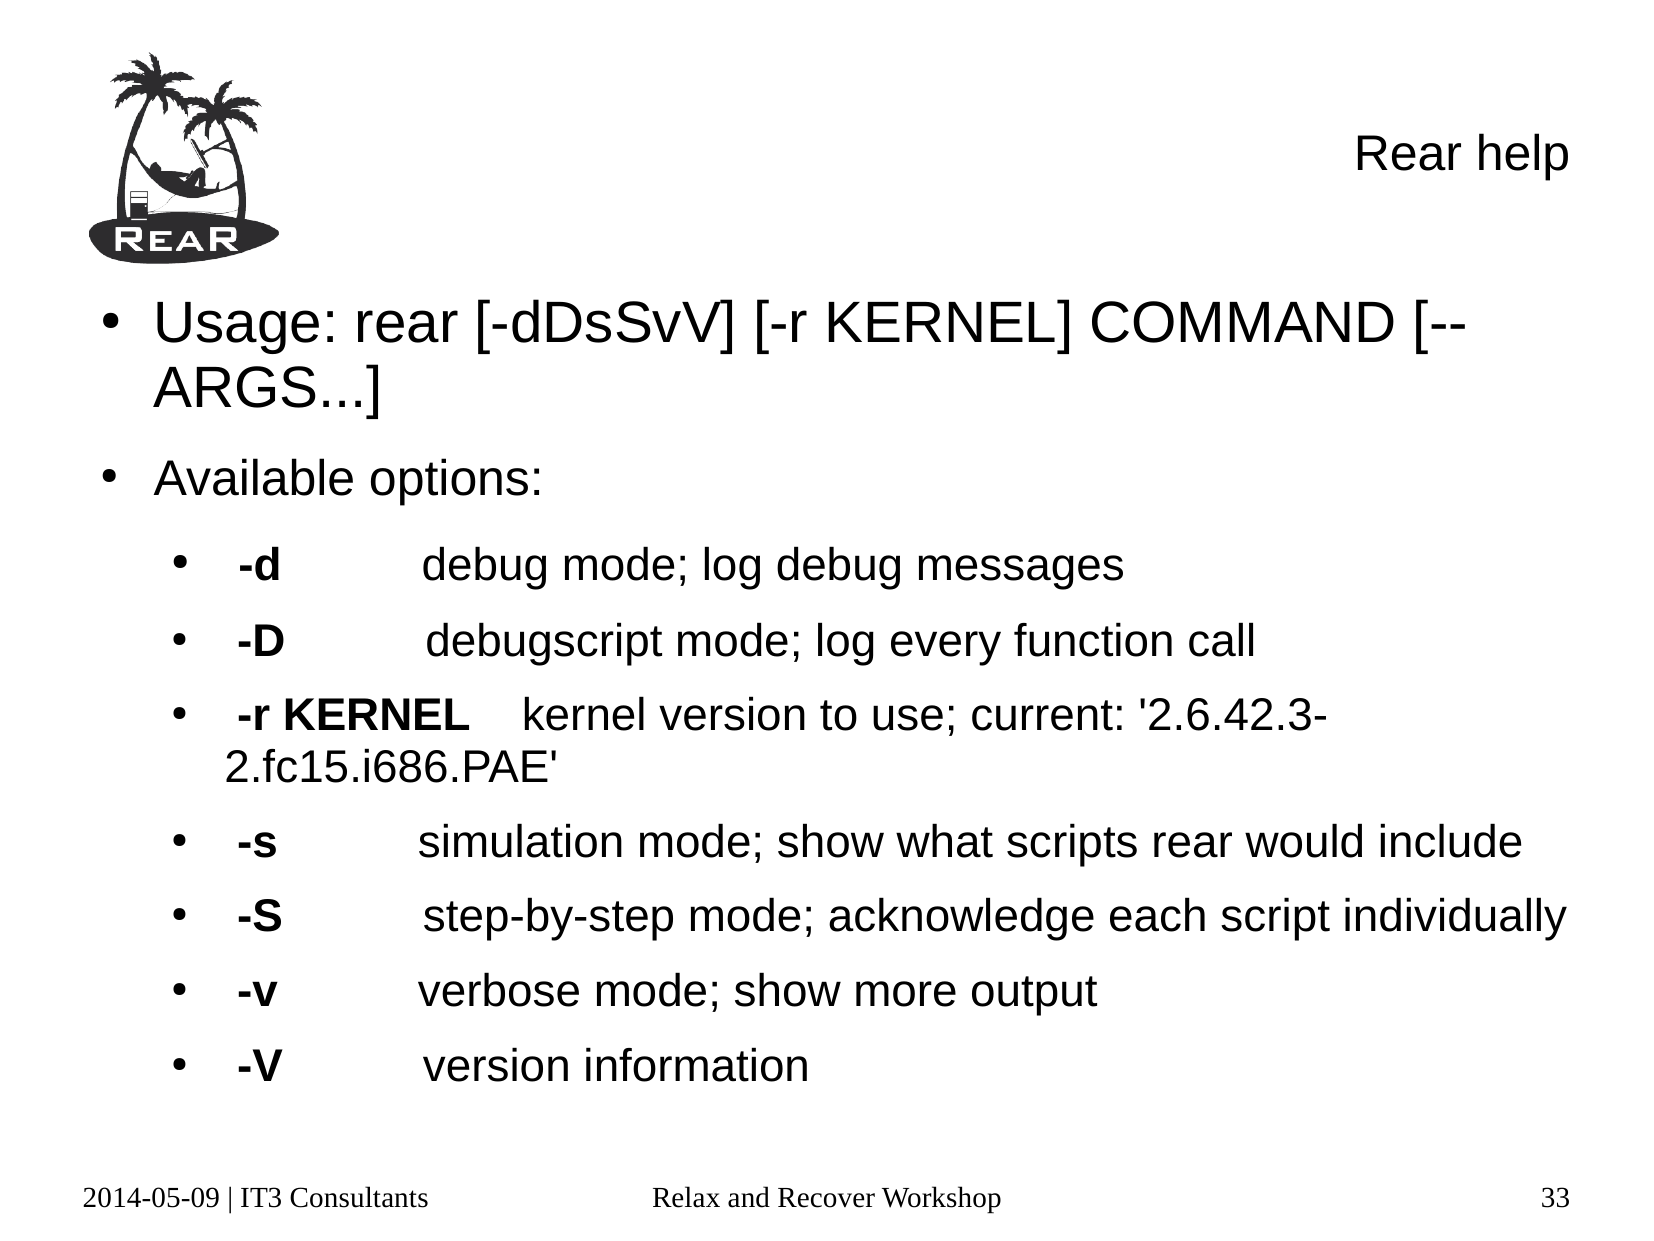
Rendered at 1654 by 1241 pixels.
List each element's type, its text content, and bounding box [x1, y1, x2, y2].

list Usage: rear [-dDsSvV] [-r KERNEL] COMMAND [-- ARGS...] Available options: -d debug mode; log debug messages -D debugscript mode; log every function call -r KERNEL kernel version to use; current: '2.6.42.3-2.fc15.i686.PAE' -s simulation mode; show what scripts rear would include -S step-by-step mode; acknowledge each script individually -v verbose mode; show more output -V version information [82, 290, 1653, 1182]
picture [88, 52, 279, 266]
title Rear help [295, 49, 1571, 257]
